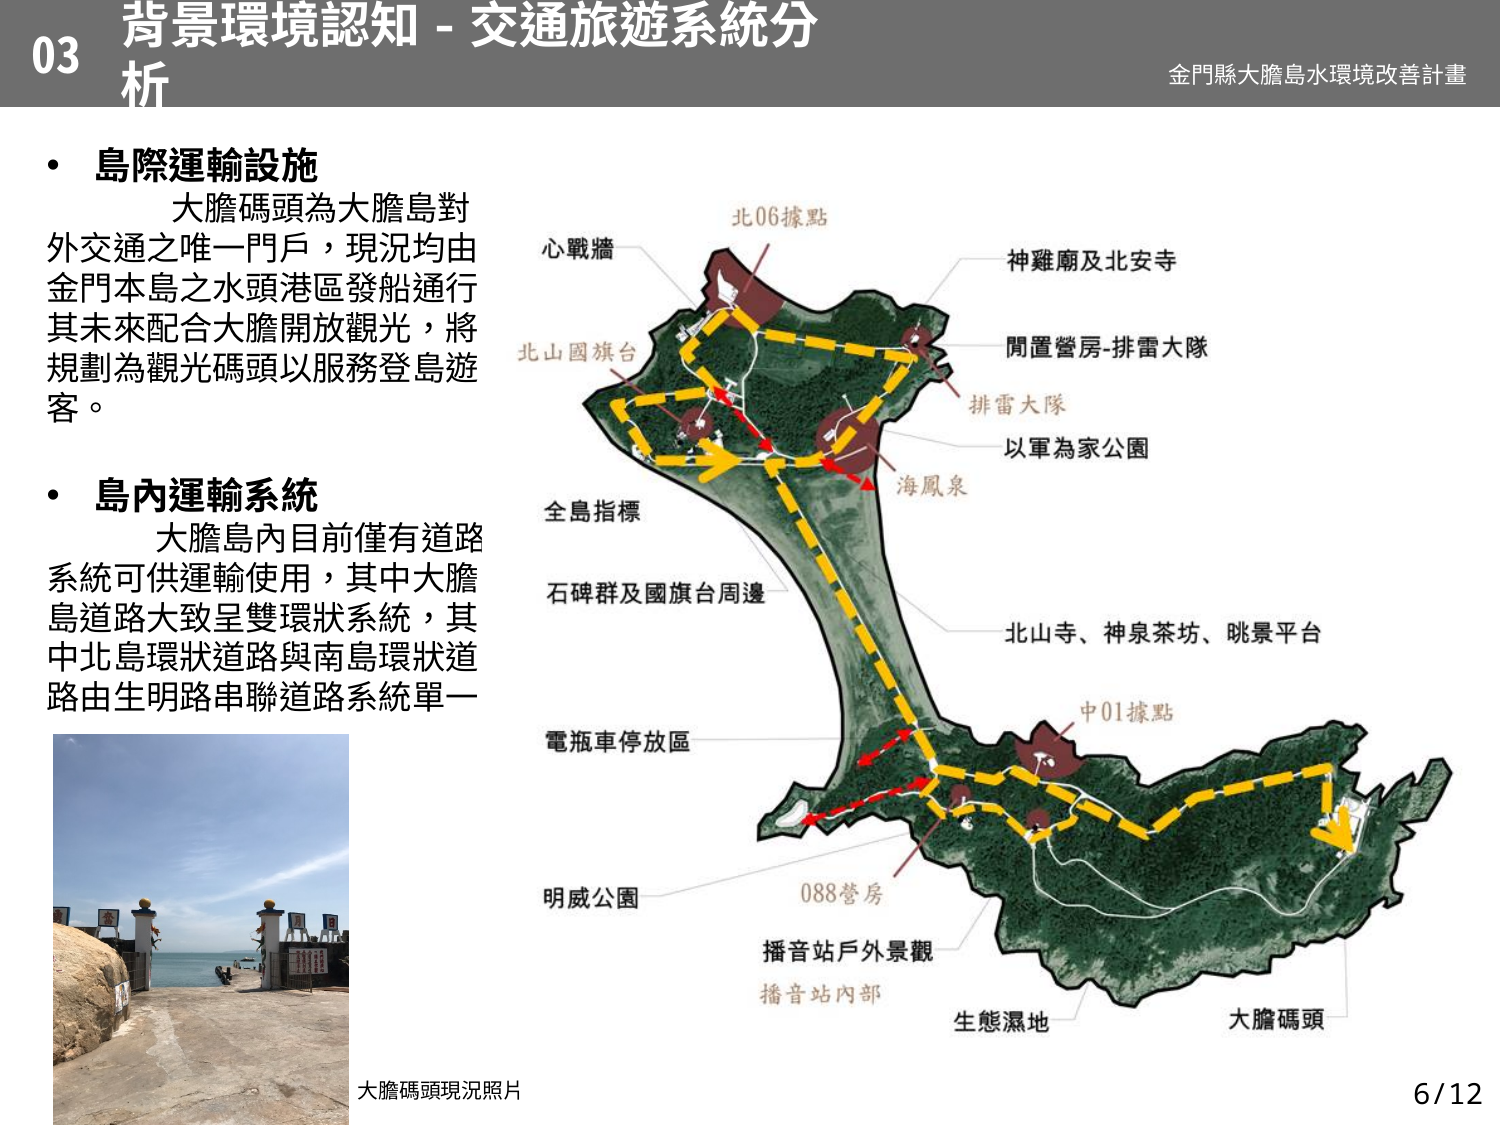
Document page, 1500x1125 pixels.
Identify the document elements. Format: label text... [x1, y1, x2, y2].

text_box 金門縣大膽島水環境改善計畫 [981, 42, 1483, 96]
list 背景環境認知-交通旅遊系統分析 [110, 13, 861, 93]
text_box 大膽碼頭現況照片 [306, 1070, 609, 1111]
picture [53, 734, 349, 1125]
text_box 島際運輸設施 大膽碼頭為大膽島對外交通之唯一門戶，現況均由金門本島之水頭港區發船通行，其未來配合大膽開放觀光，將規劃為觀光碼頭以服務登島遊客。 島內運輸系統 大膽島內目前僅有道路系統可供運輸使用，其中大膽島道路大致呈雙環狀系統，其中北島環狀道路與南島環狀道路由生明路串聯道路系統單一。 [31, 89, 514, 724]
list 03 [19, 13, 110, 93]
picture [481, 160, 1479, 1068]
text_box <編號>/12 [1148, 1065, 1498, 1125]
